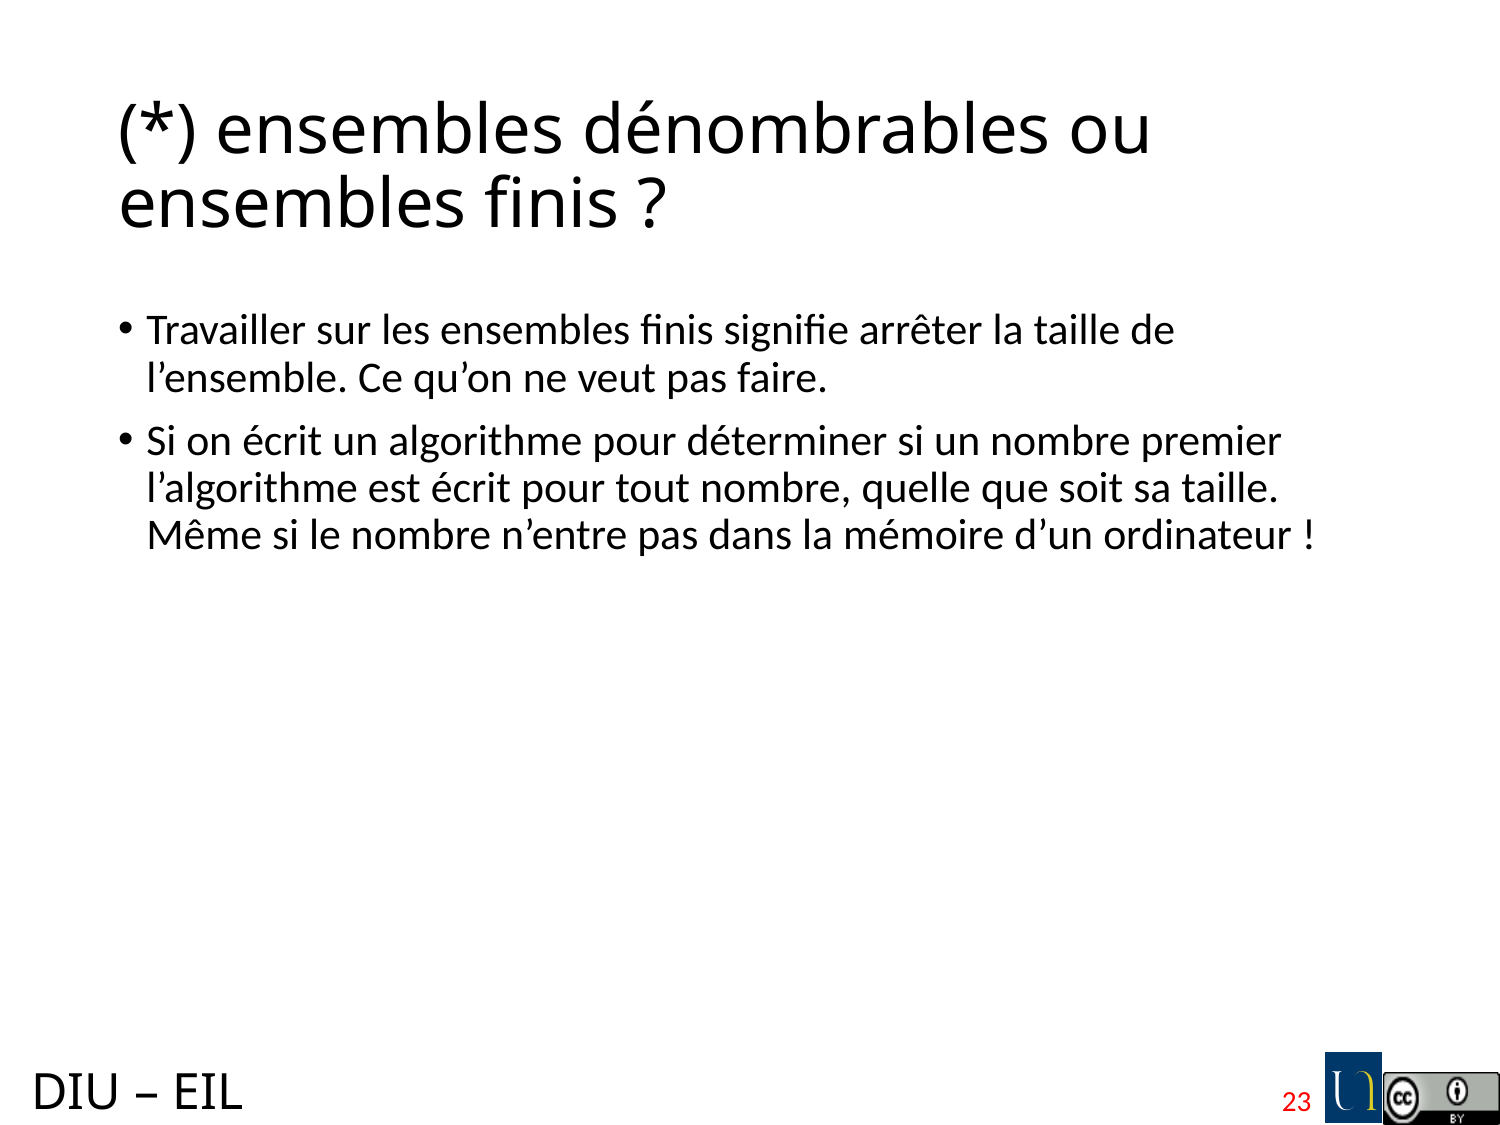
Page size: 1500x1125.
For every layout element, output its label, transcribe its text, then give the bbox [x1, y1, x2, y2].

title (*) ensembles dénombrables ou ensembles finis ? [103, 59, 1397, 278]
list Travailler sur les ensembles finis signifie arrêter la taille de l’ensemble. Ce qu’on ne veut pas faire. Si on écrit un algorithme pour déterminer si un nombre premier l’algorithme est écrit pour tout nombre, quelle que soit sa taille. Même si le nombre n’entre pas dans la mémoire d’un ordinateur ! [103, 299, 1397, 1014]
slide_number <numéro> [1240, 1070, 1327, 1125]
picture [1383, 1072, 1500, 1125]
picture [1325, 1052, 1382, 1123]
